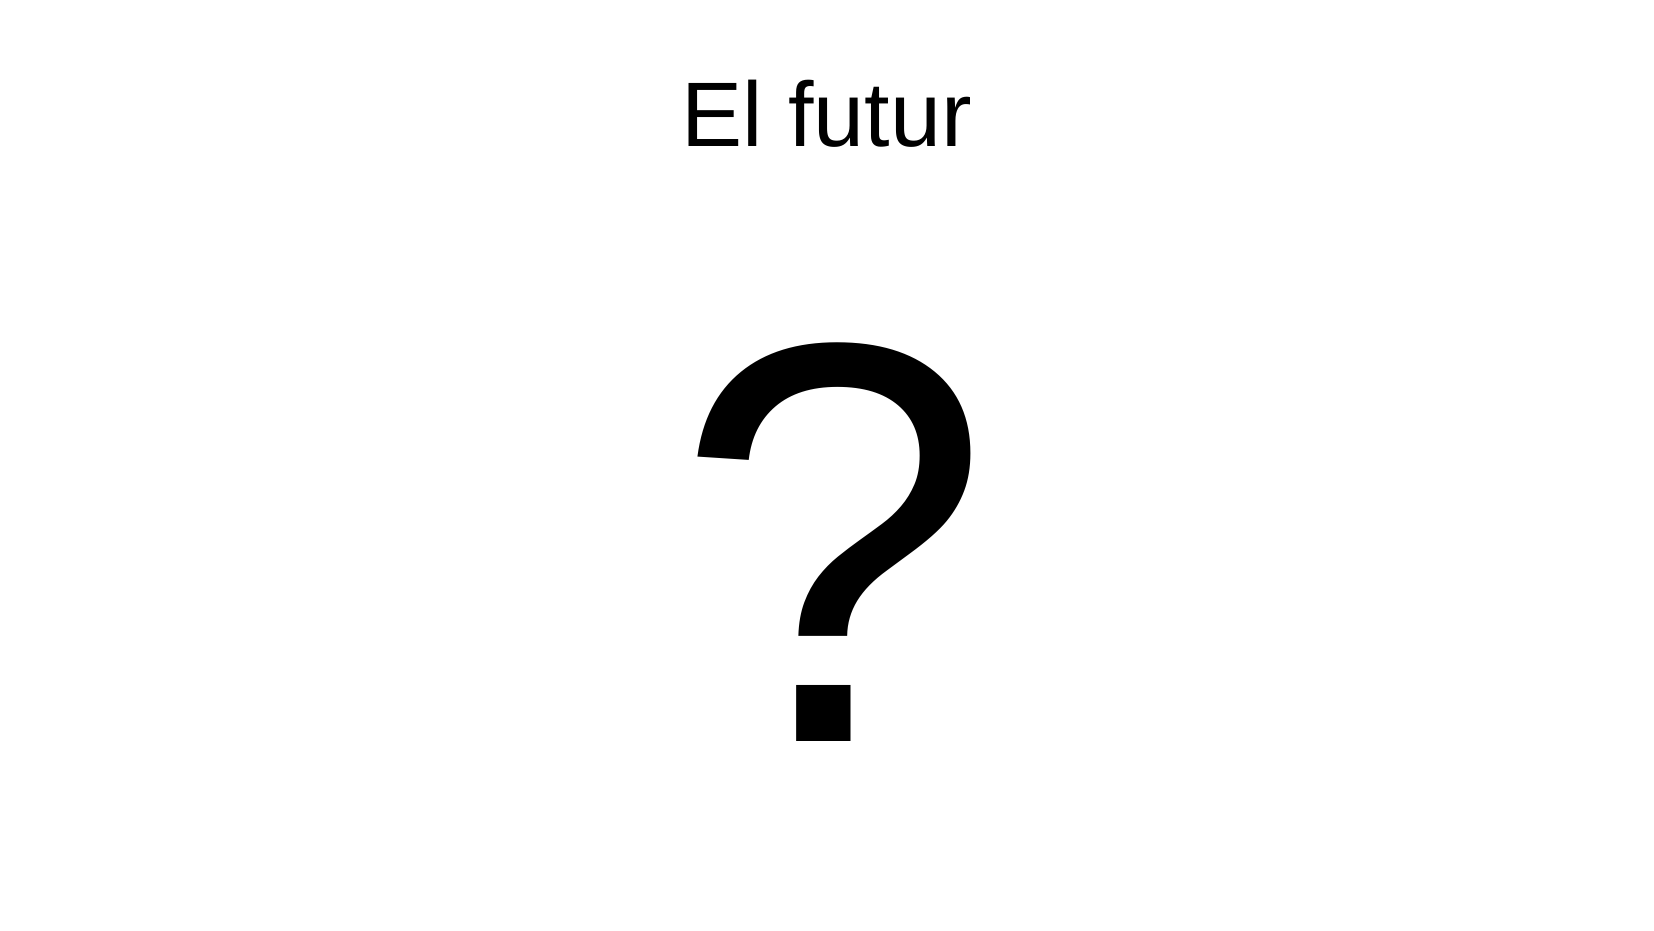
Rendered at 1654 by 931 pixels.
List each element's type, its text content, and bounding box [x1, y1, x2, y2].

title El futur [82, 37, 1571, 193]
text_box ? [660, 217, 1008, 871]
